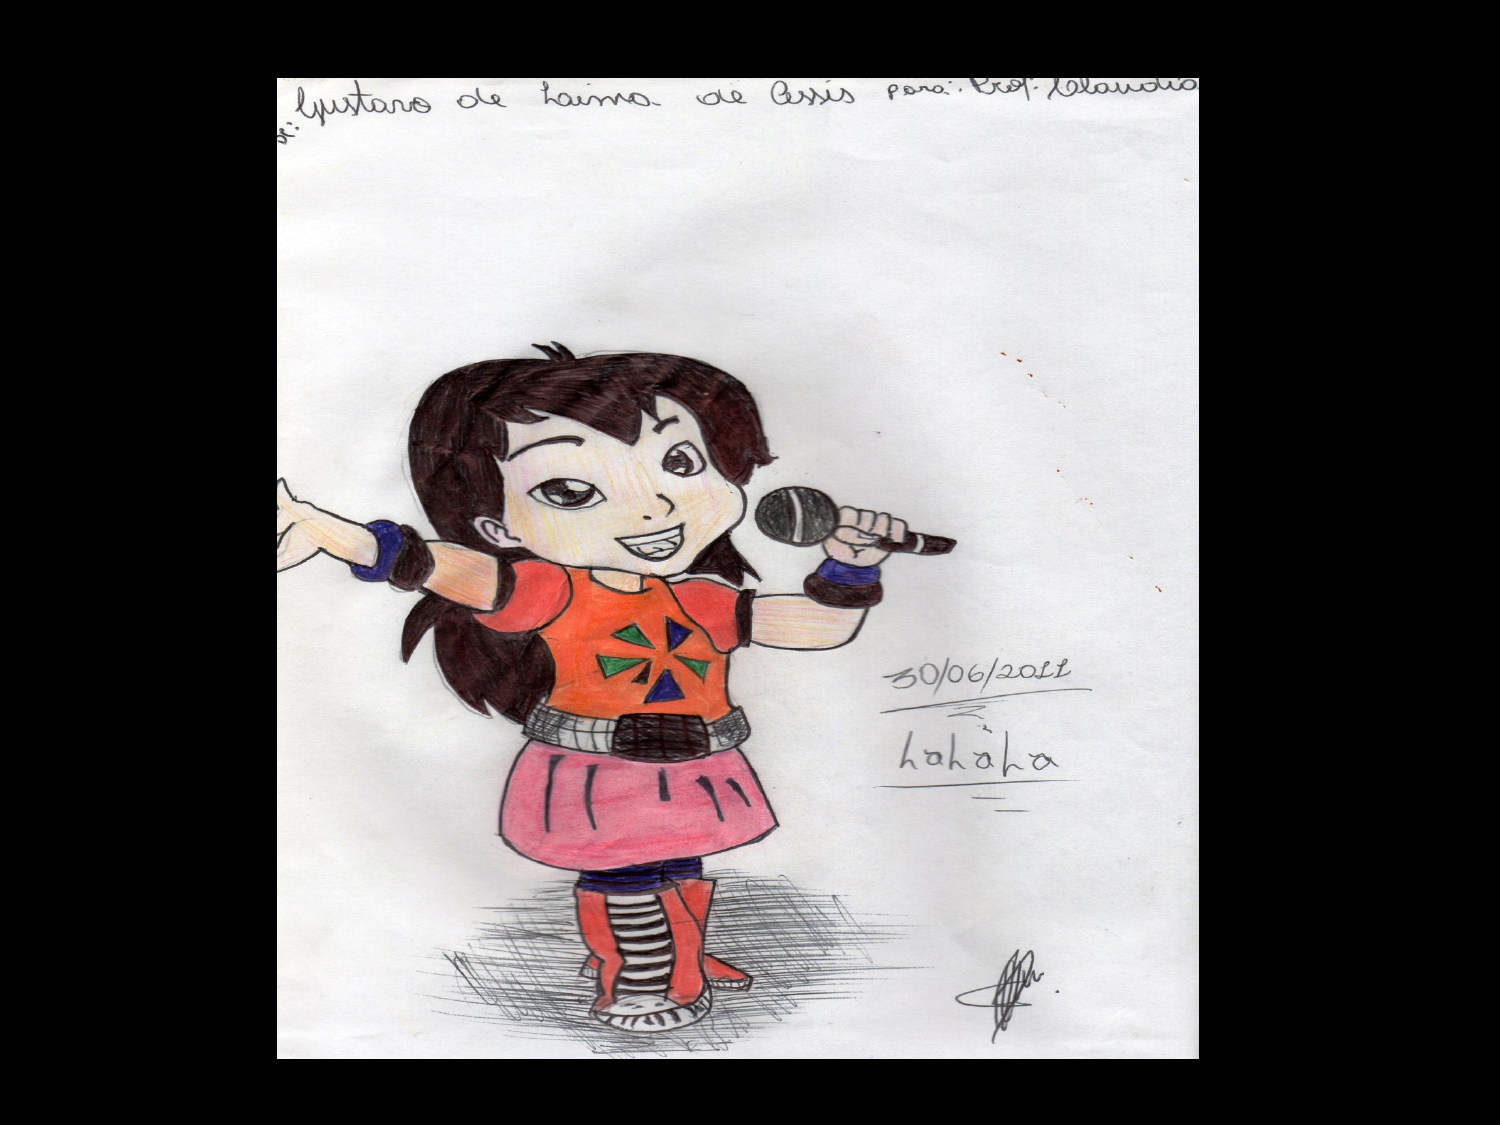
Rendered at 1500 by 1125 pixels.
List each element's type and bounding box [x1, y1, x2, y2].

picture [277, 78, 1199, 1059]
